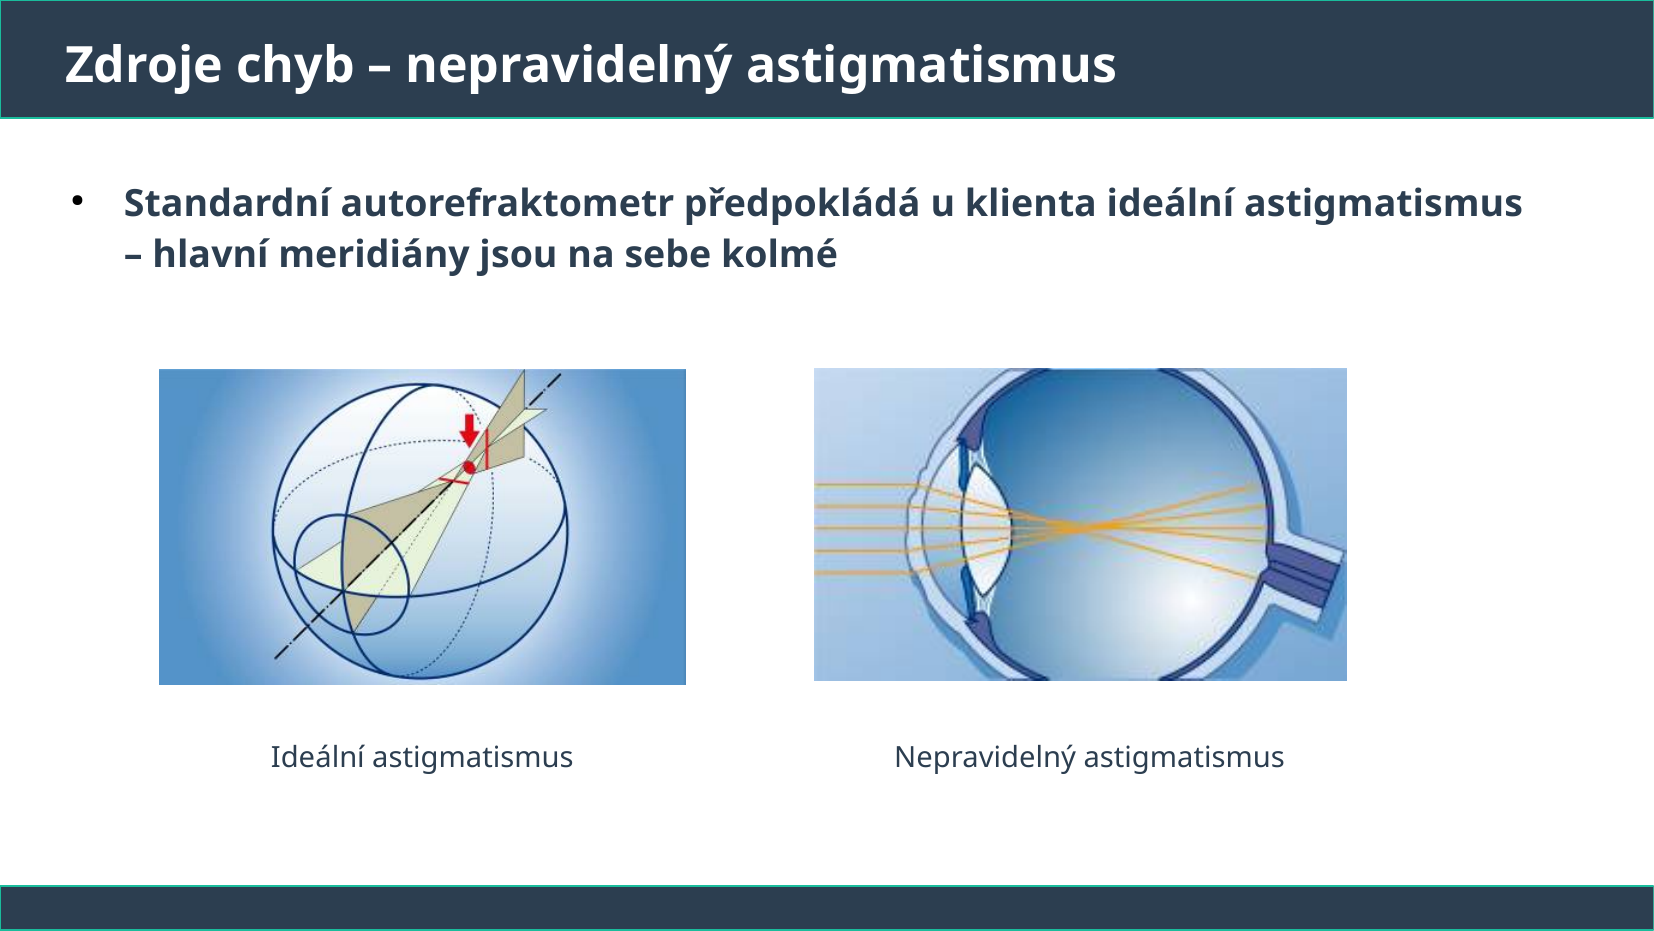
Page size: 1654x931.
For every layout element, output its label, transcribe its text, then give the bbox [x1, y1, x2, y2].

text_box Ideální astigmatismus [200, 726, 644, 786]
picture [159, 369, 686, 685]
text_box Nepravidelný astigmatismus [785, 715, 1394, 797]
title Zdroje chyb – nepravidelný astigmatismus [64, 7, 1601, 119]
picture [814, 368, 1347, 681]
list Standardní autorefraktometr předpokládá u klienta ideální astigmatismus – hlavní meridiány jsou na sebe kolmé [53, 176, 1542, 325]
